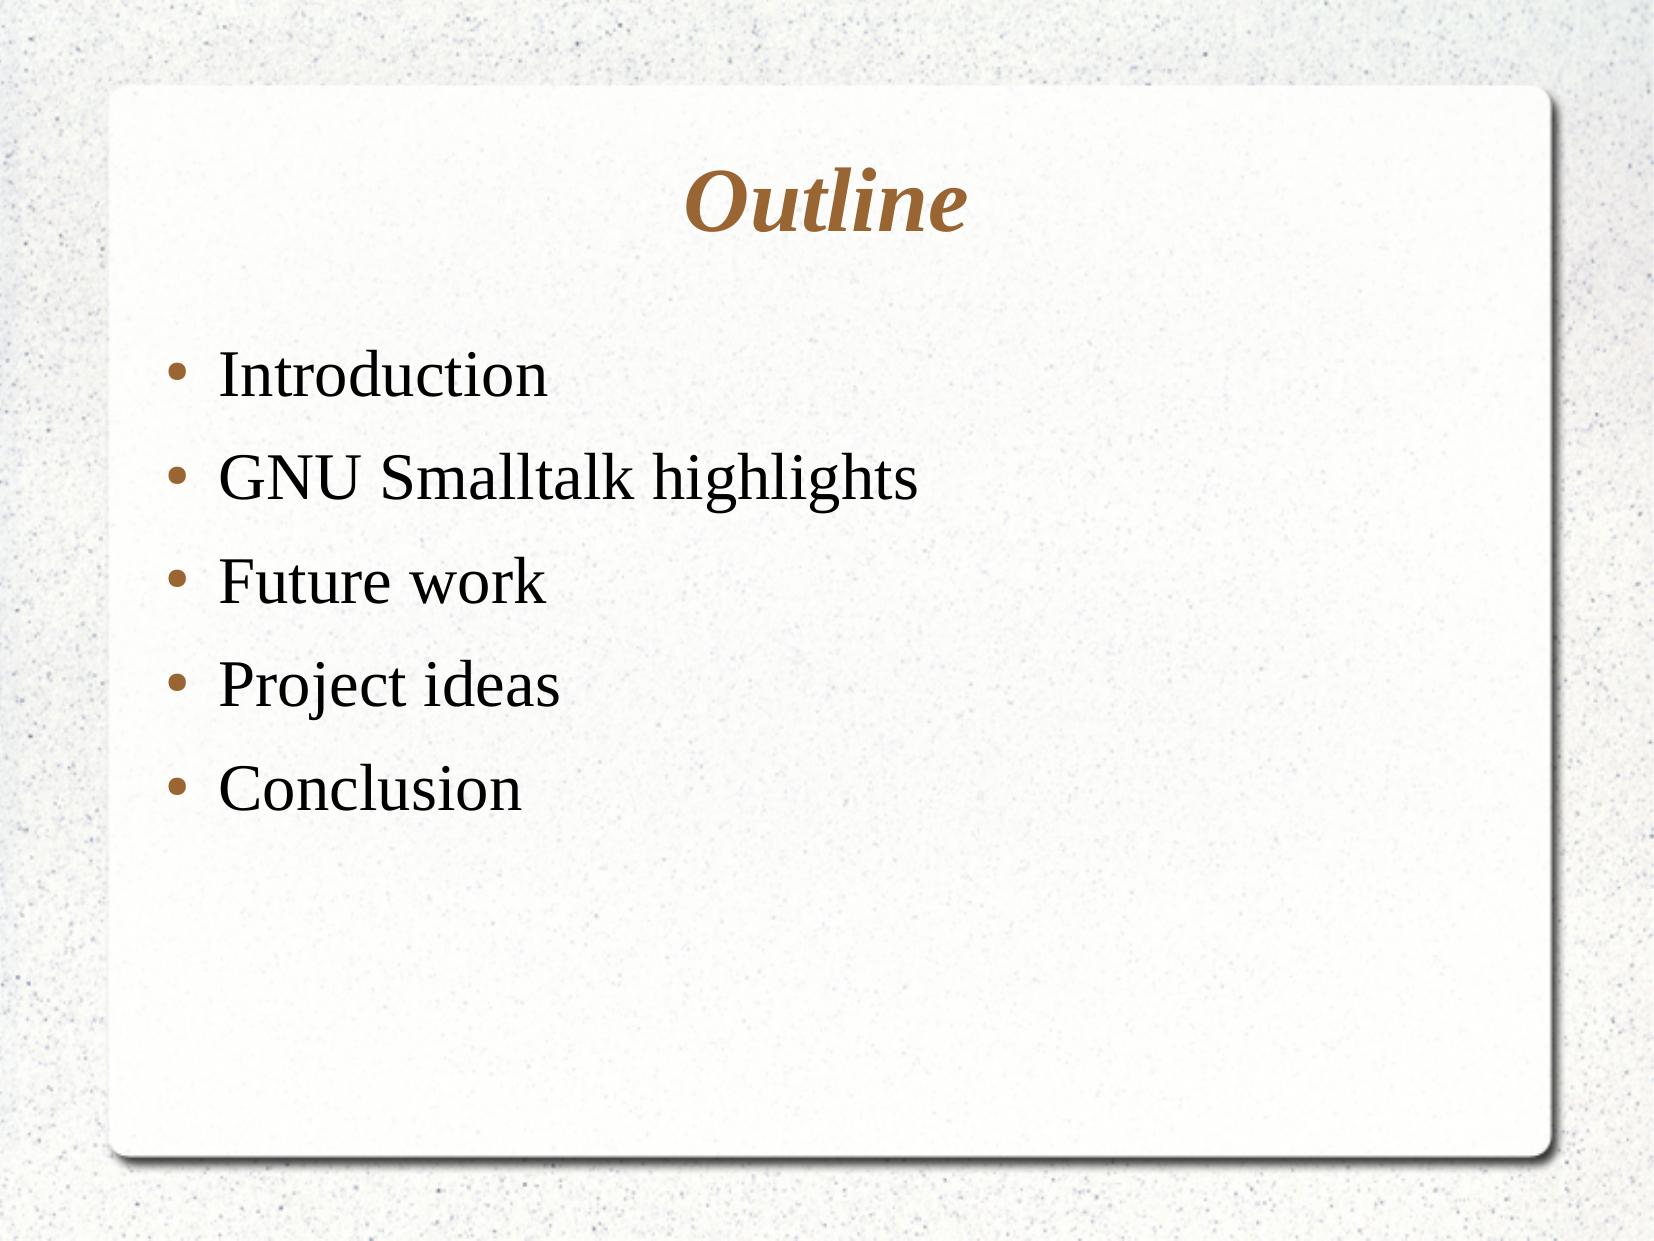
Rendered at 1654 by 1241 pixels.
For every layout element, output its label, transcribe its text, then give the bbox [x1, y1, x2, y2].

list Introduction GNU Smalltalk highlights Future work Project ideas Conclusion [147, 336, 1506, 972]
picture [0, 0, 1654, 1241]
title Outline [118, 104, 1536, 297]
